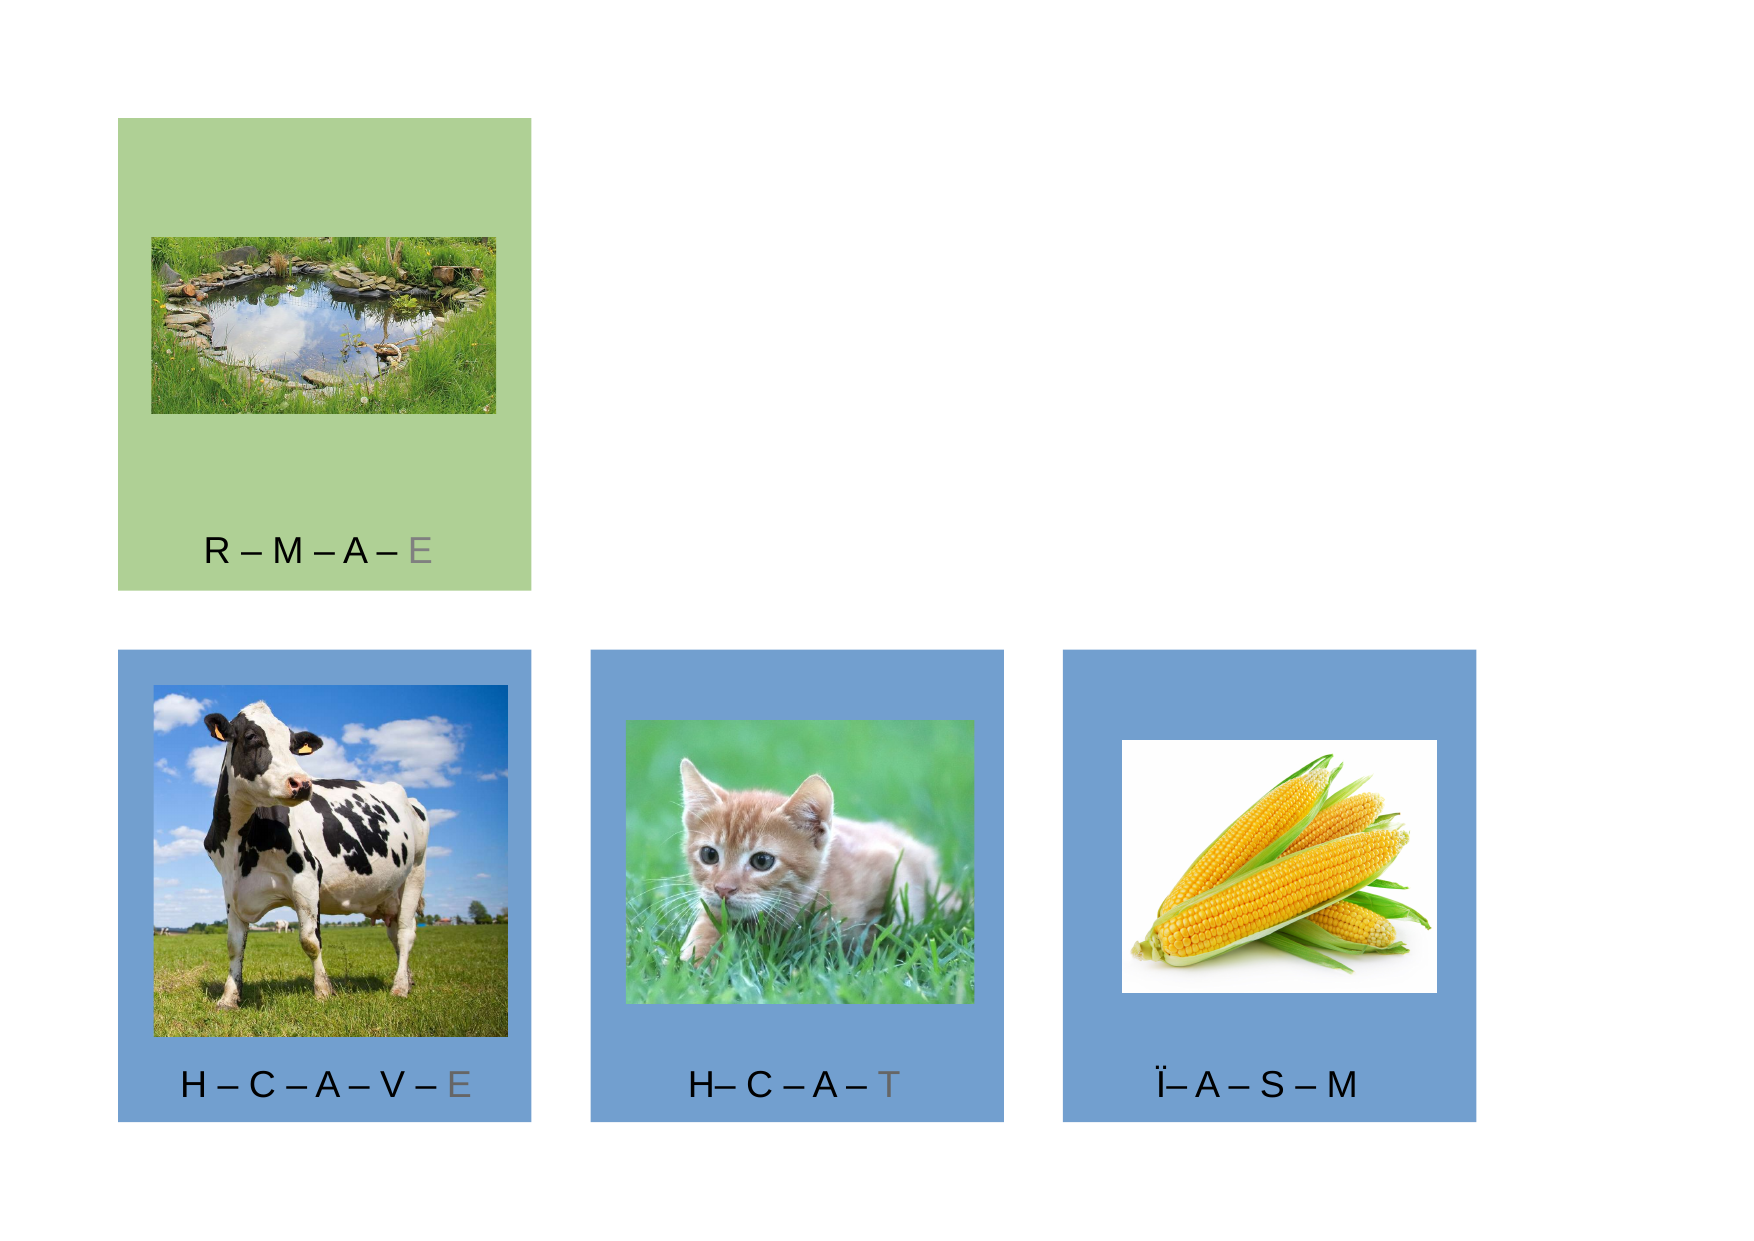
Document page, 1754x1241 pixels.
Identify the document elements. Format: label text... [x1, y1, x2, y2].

text_box H– C – A – T [673, 1056, 926, 1113]
text_box R – M – A – E [188, 521, 459, 579]
picture [1122, 740, 1437, 993]
text_box Ï– A – S – M [1141, 1056, 1384, 1113]
text_box [590, 649, 1004, 1123]
text_box H – C – A – V – E [165, 1056, 498, 1113]
text_box [118, 118, 532, 591]
text_box [118, 649, 532, 1123]
picture [151, 237, 497, 414]
picture [153, 685, 508, 1037]
picture [625, 720, 975, 1004]
text_box [1062, 649, 1477, 1123]
